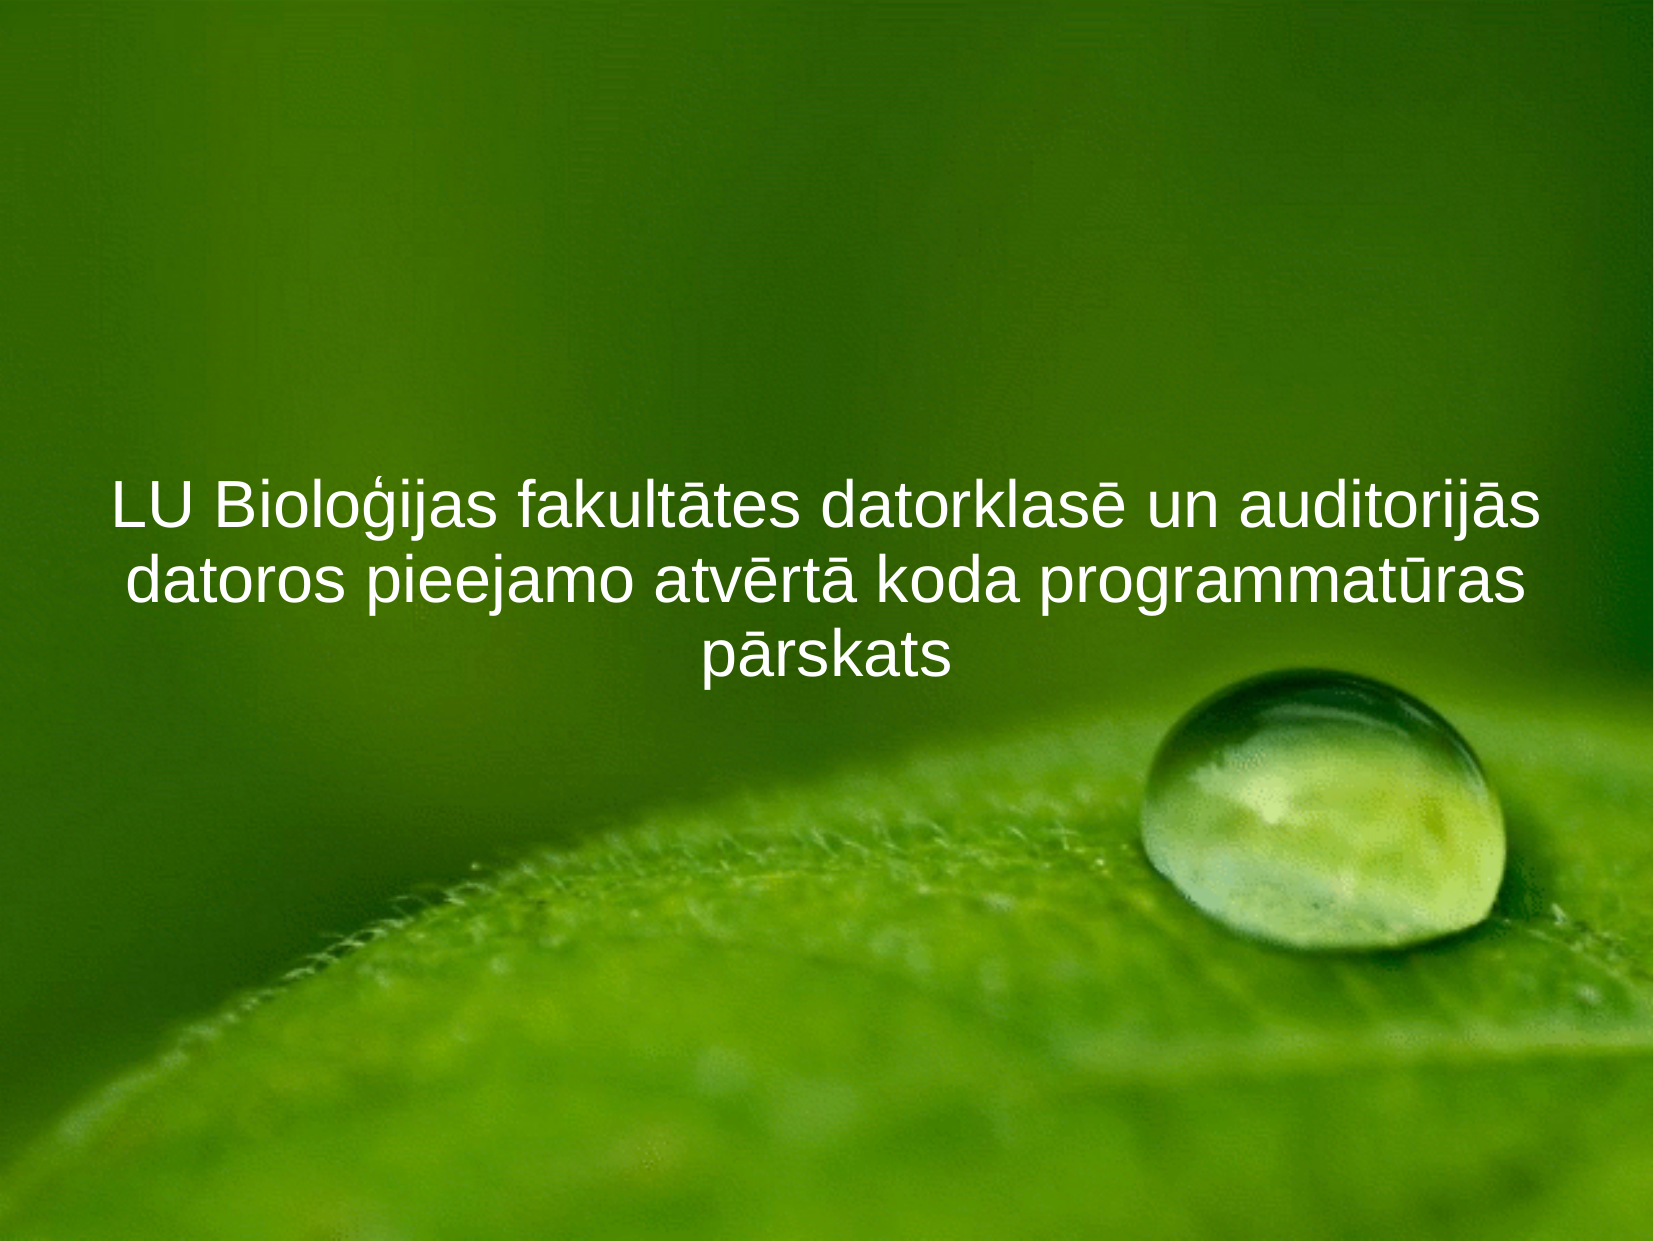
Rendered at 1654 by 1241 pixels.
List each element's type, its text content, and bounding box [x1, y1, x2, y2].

picture [0, 0, 1654, 1241]
subtitle LU Bioloģijas fakultātes datorklasē un auditorijās datoros pieejamo atvērtā koda programmatūras pārskats [82, 49, 1571, 1109]
